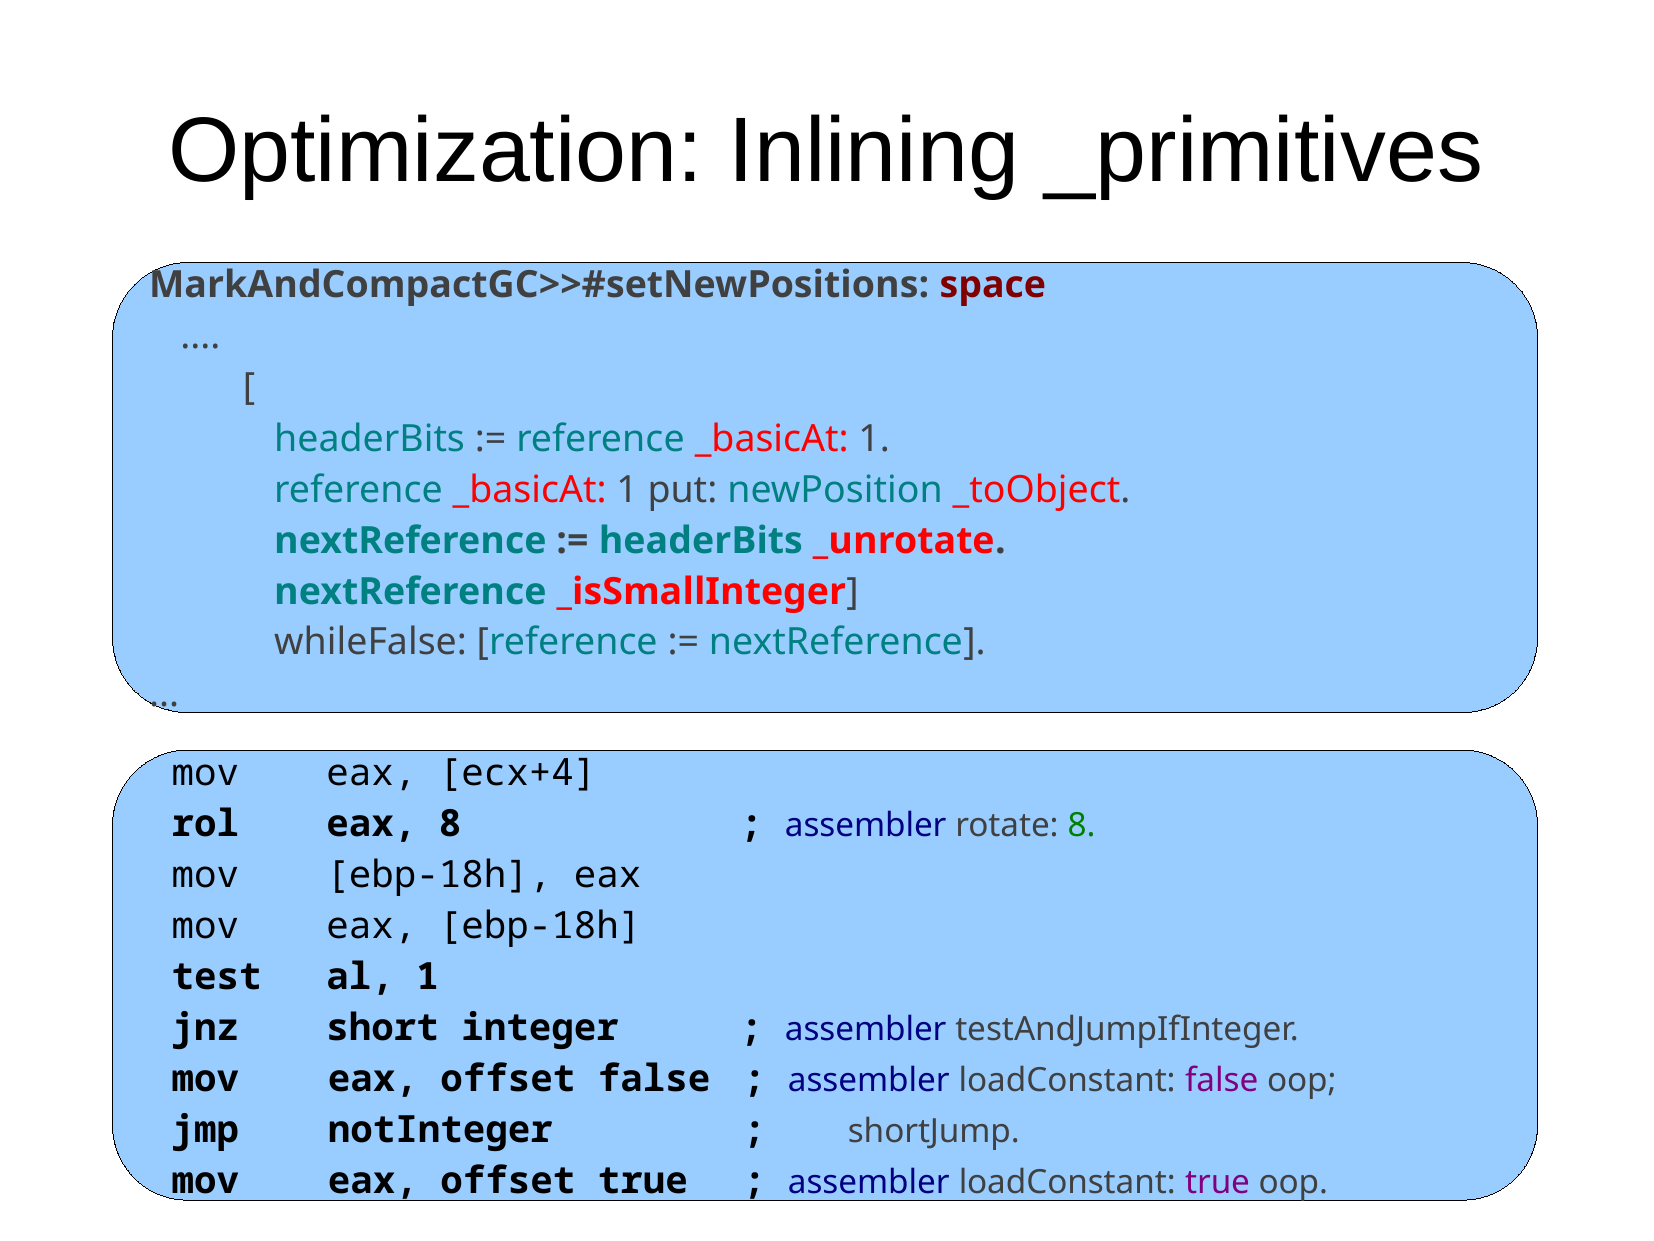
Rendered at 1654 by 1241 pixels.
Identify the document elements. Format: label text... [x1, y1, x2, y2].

text_box mov eax, [ecx+4] rol eax, 8 ; assembler rotate: 8. mov [ebp-18h], eax mov eax, [ebp-18h] test al, 1 jnz short integer ; assembler testAndJumpIfInteger. mov eax, offset false ; assembler loadConstant: false oop; jmp notInteger ; shortJump. mov eax, offset true ; assembler loadConstant: true oop. [112, 750, 1538, 1201]
text_box Optimization: Inlining _primitives [143, 91, 1511, 209]
text_box MarkAndCompactGC>>#setNewPositions: space .... [ headerBits := reference _basicAt: 1. reference _basicAt: 1 put: newPosition _toObject. nextReference := headerBits _unrotate. nextReference _isSmallInteger] whileFalse: [reference := nextReference]. ... [112, 262, 1538, 713]
